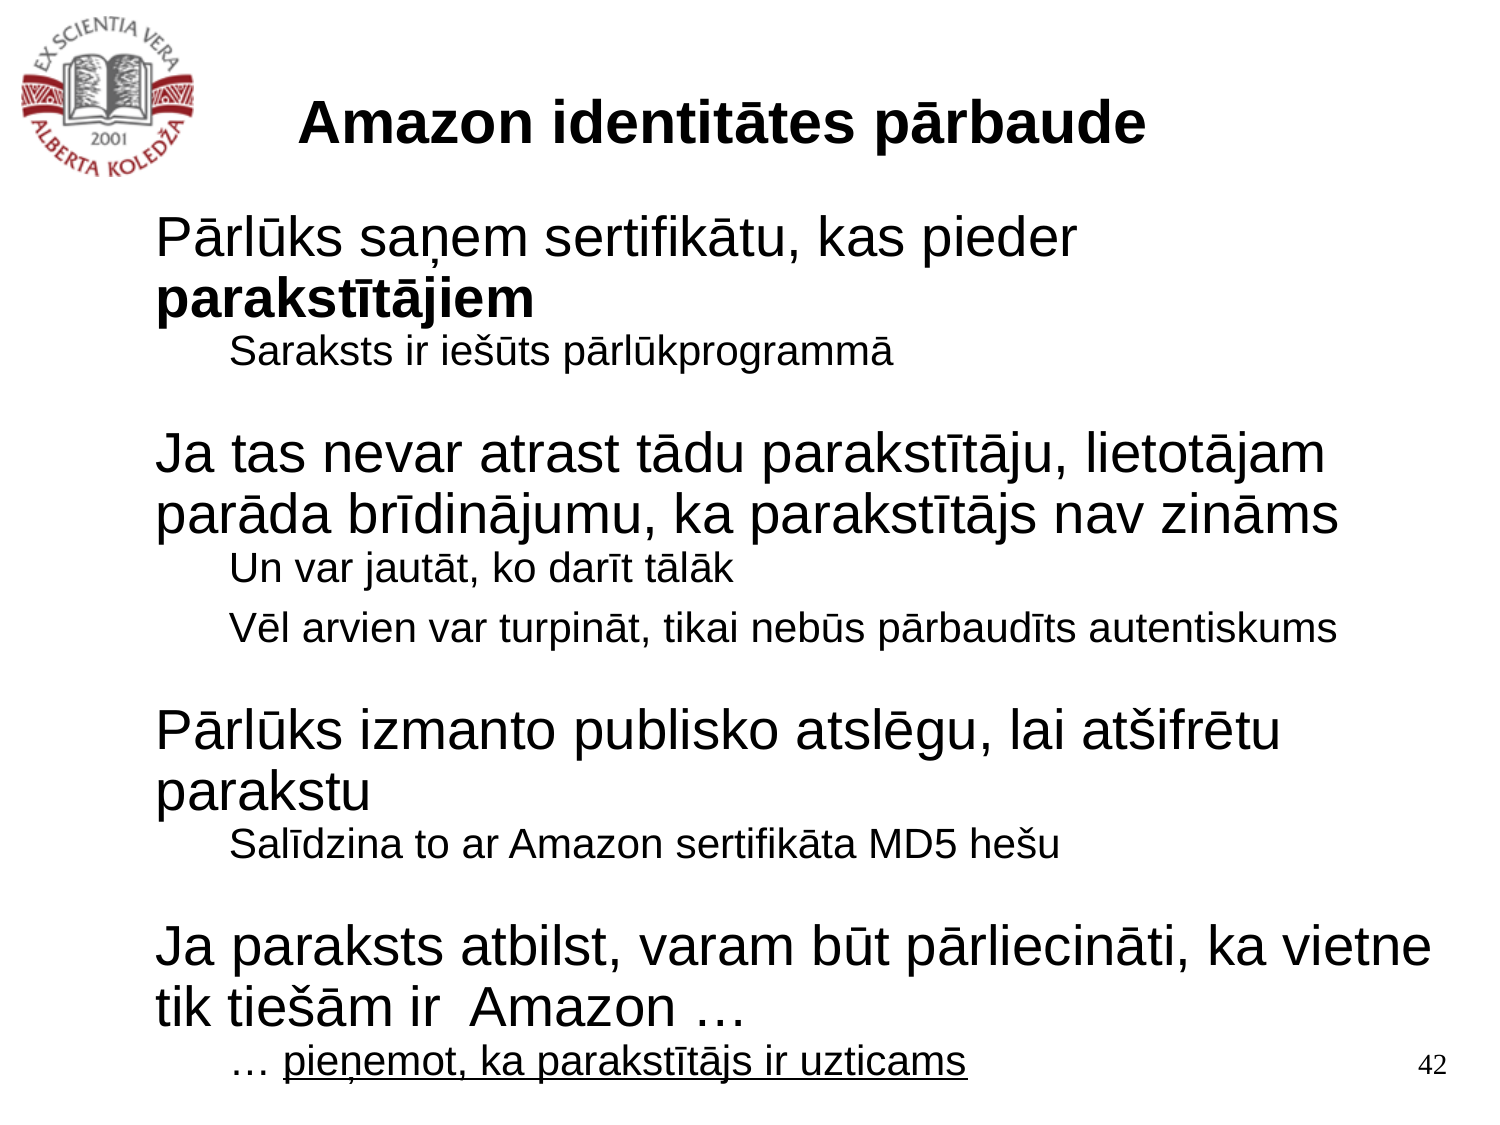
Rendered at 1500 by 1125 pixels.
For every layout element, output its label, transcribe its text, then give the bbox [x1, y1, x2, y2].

list Pārlūks saņem sertifikātu, kas pieder parakstītājiem Saraksts ir iešūts pārlūkprogrammā Ja tas nevar atrast tādu parakstītāju, lietotājam parāda brīdinājumu, ka parakstītājs nav zināms Un var jautāt, ko darīt tālāk Vēl arvien var turpināt, tikai nebūs pārbaudīts autentiskums Pārlūks izmanto publisko atslēgu, lai atšifrētu parakstu Salīdzina to ar Amazon sertifikāta MD5 hešu Ja paraksts atbilst, varam būt pārliecināti, ka vietne tik tiešām ir Amazon … … pieņemot, ka parakstītājs ir uzticams [74, 200, 1463, 1101]
title Amazon identitātes pārbaude [50, 62, 1374, 175]
picture [21, 16, 194, 177]
